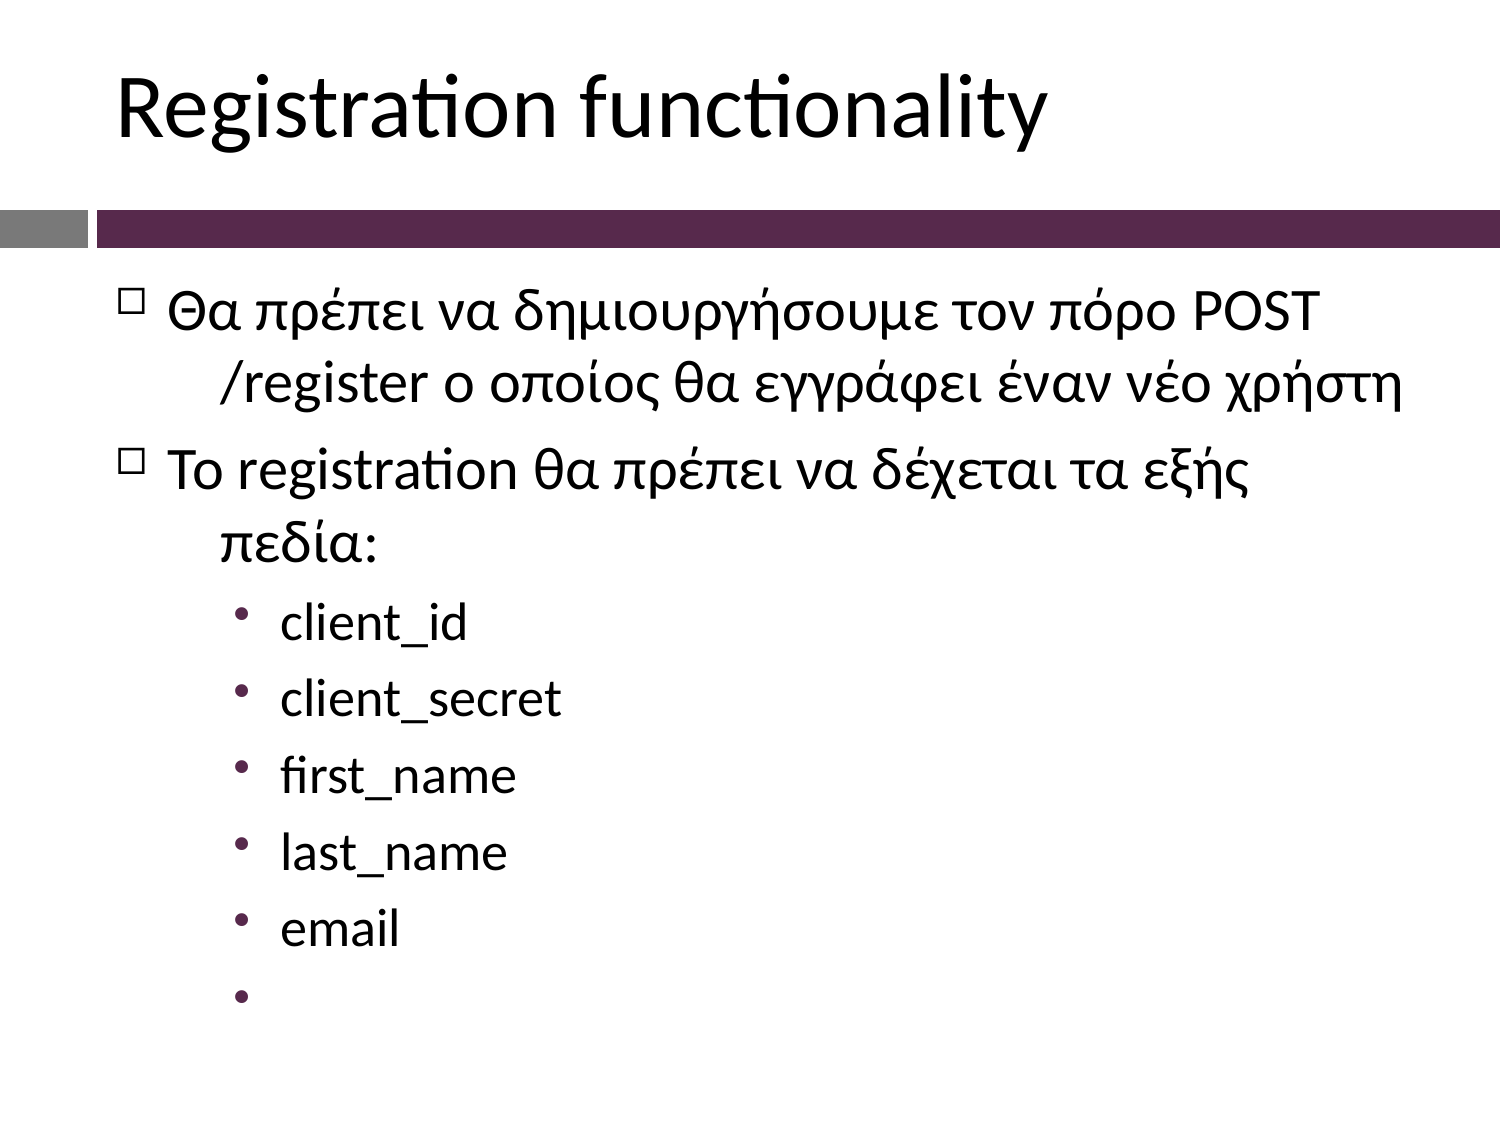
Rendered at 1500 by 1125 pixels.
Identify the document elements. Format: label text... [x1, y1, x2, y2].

list Θα πρέπει να δημιουργήσουμε τον πόρο POST /register ο οποίος θα εγγράφει έναν νέο χρήστη Το registration θα πρέπει να δέχεται τα εξής πεδία: client_id client_secret first_name last_name email [100, 262, 1438, 1000]
title Registration functionality [100, 19, 1438, 182]
